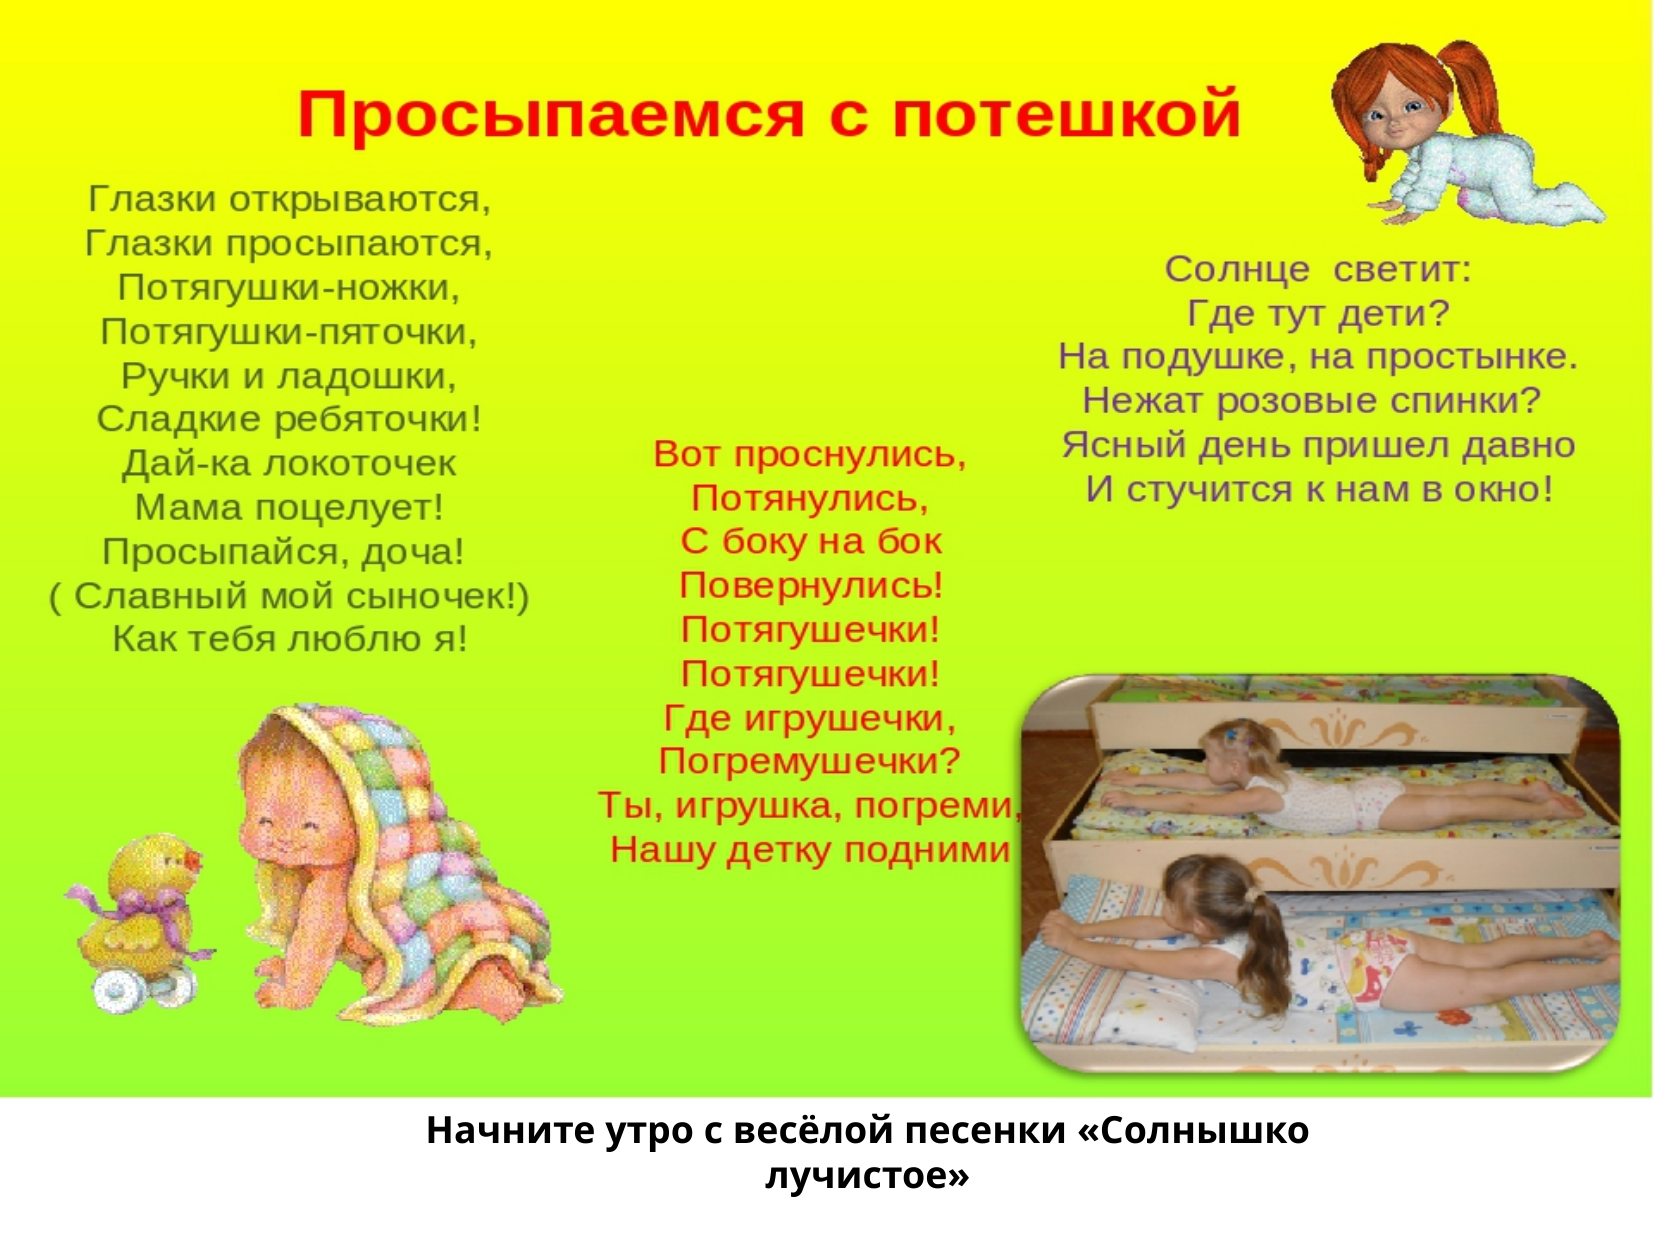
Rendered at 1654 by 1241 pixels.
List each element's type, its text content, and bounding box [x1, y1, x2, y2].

picture [0, 0, 1654, 1099]
text_box Начните утро с весёлой песенки «Солнышко лучистое» http://mp3party.net/music/177173 [378, 1098, 1358, 1241]
